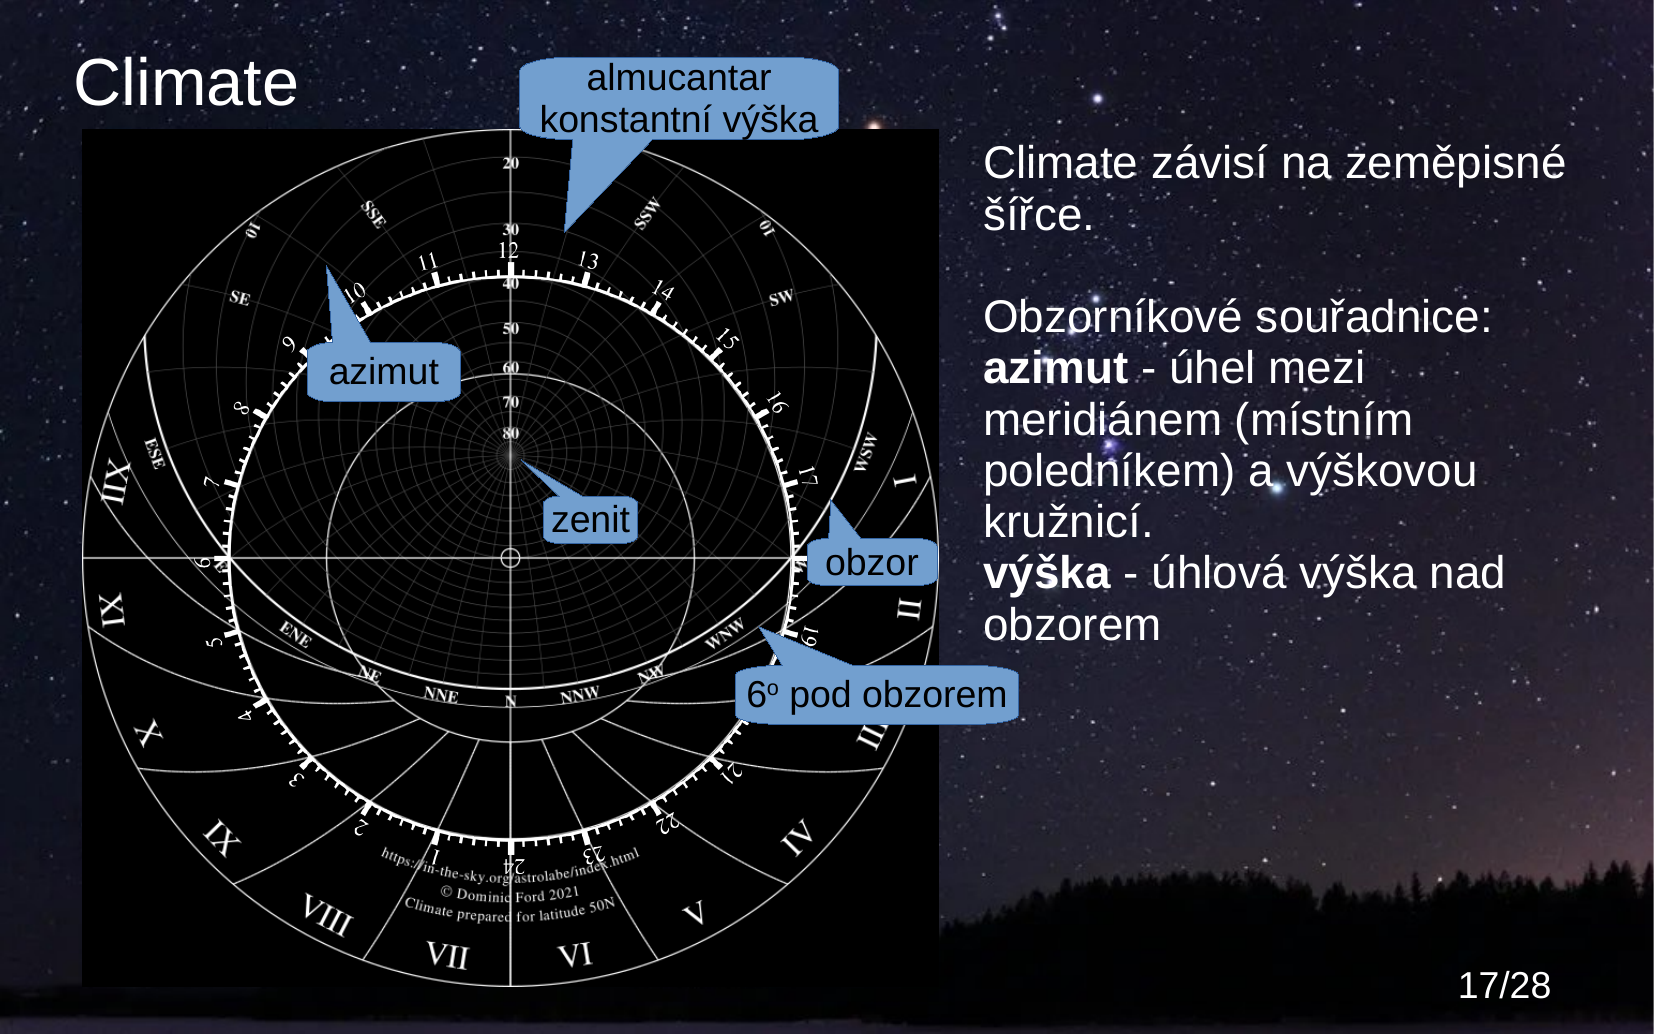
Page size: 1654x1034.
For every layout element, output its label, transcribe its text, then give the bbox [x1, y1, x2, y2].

text_box 6o pod obzorem [735, 626, 1019, 725]
text_box <číslo>/28 [1468, 957, 1654, 1028]
picture [0, 0, 1654, 1034]
text_box azimut [307, 265, 461, 402]
text_box almucantar konstantní výška [519, 57, 839, 233]
text_box Climate [59, 37, 1123, 128]
text_box Climate závisí na zeměpisné šířce. Obzorníkové souřadnice: azimut - úhel mezi meridiánem (místním poledníkem) a výškovou kružnicí. výška - úhlová výška nad obzorem [968, 129, 1630, 792]
text_box obzor [807, 499, 938, 586]
